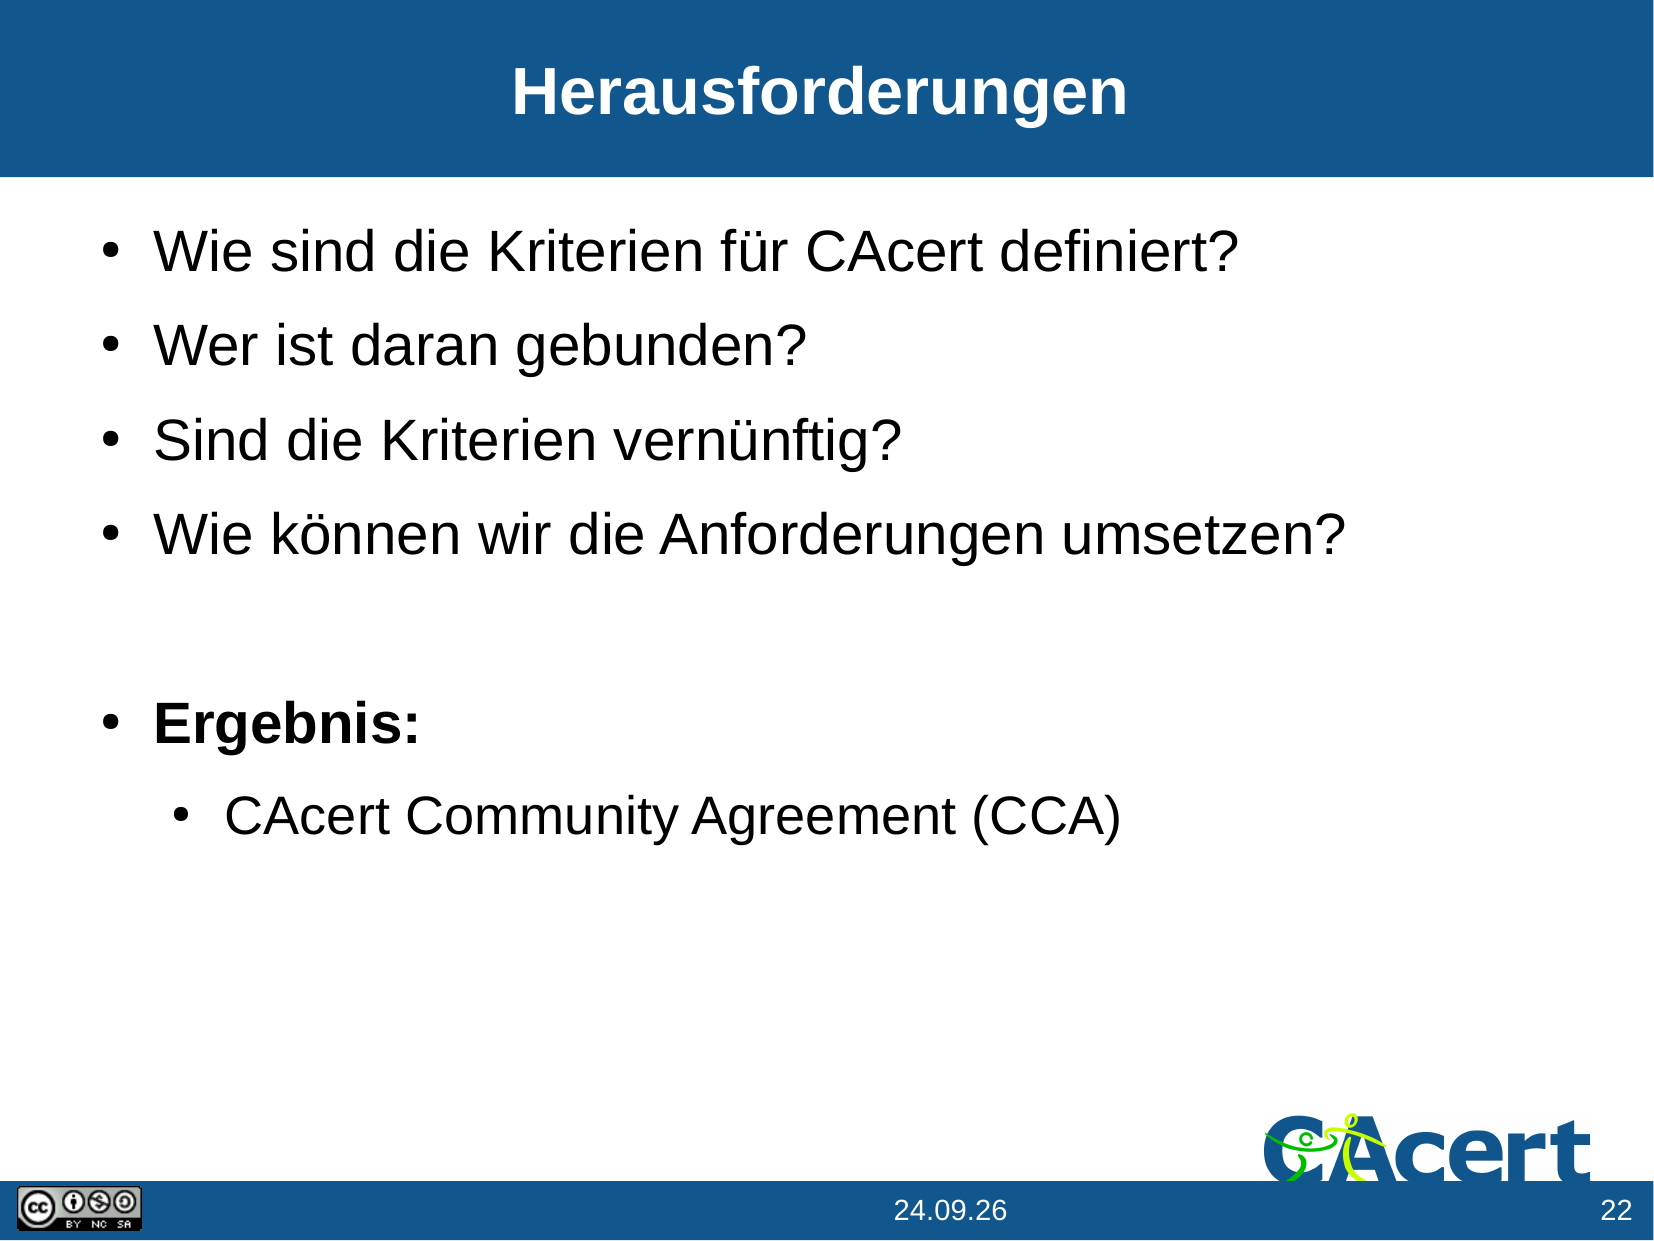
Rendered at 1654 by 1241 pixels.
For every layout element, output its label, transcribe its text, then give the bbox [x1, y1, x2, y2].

title Herausforderungen [76, 17, 1565, 166]
picture [1263, 1112, 1591, 1181]
list Wie sind die Kriterien für CAcert definiert? Wer ist daran gebunden? Sind die Kriterien vernünftig? Wie können wir die Anforderungen umsetzen? Ergebnis: CAcert Community Agreement (CCA) [82, 218, 1571, 1077]
picture [17, 1186, 142, 1231]
